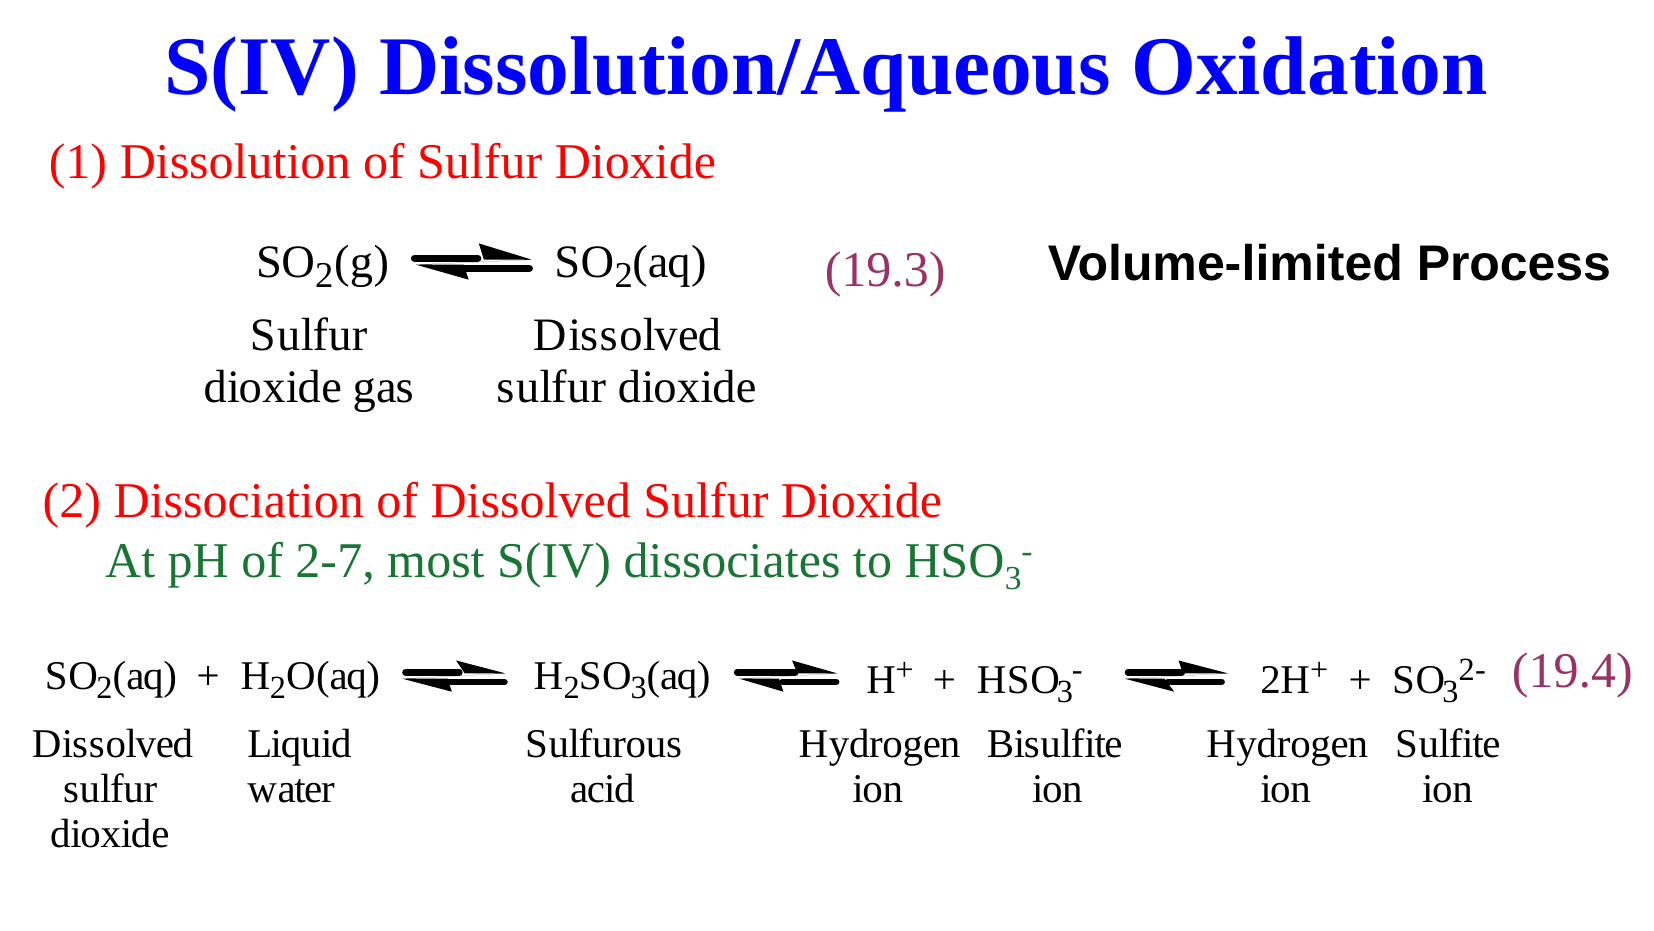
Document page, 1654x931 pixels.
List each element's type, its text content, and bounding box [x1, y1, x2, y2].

text_box (19.4) [1497, 635, 1654, 706]
title S(IV) Dissolution/Aqueous Oxidation [0, 3, 1654, 109]
text_box (2) Dissociation of Dissolved Sulfur Dioxide At pH of 2-7, most S(IV) dissociates to HSO3- [28, 460, 1573, 560]
chart [190, 233, 767, 427]
text_box (1) Dissolution of Sulfur Dioxide [34, 133, 1396, 233]
chart [21, 646, 1511, 856]
text_box Volume-limited Process [1033, 228, 1627, 299]
text_box (19.3) [810, 234, 990, 305]
